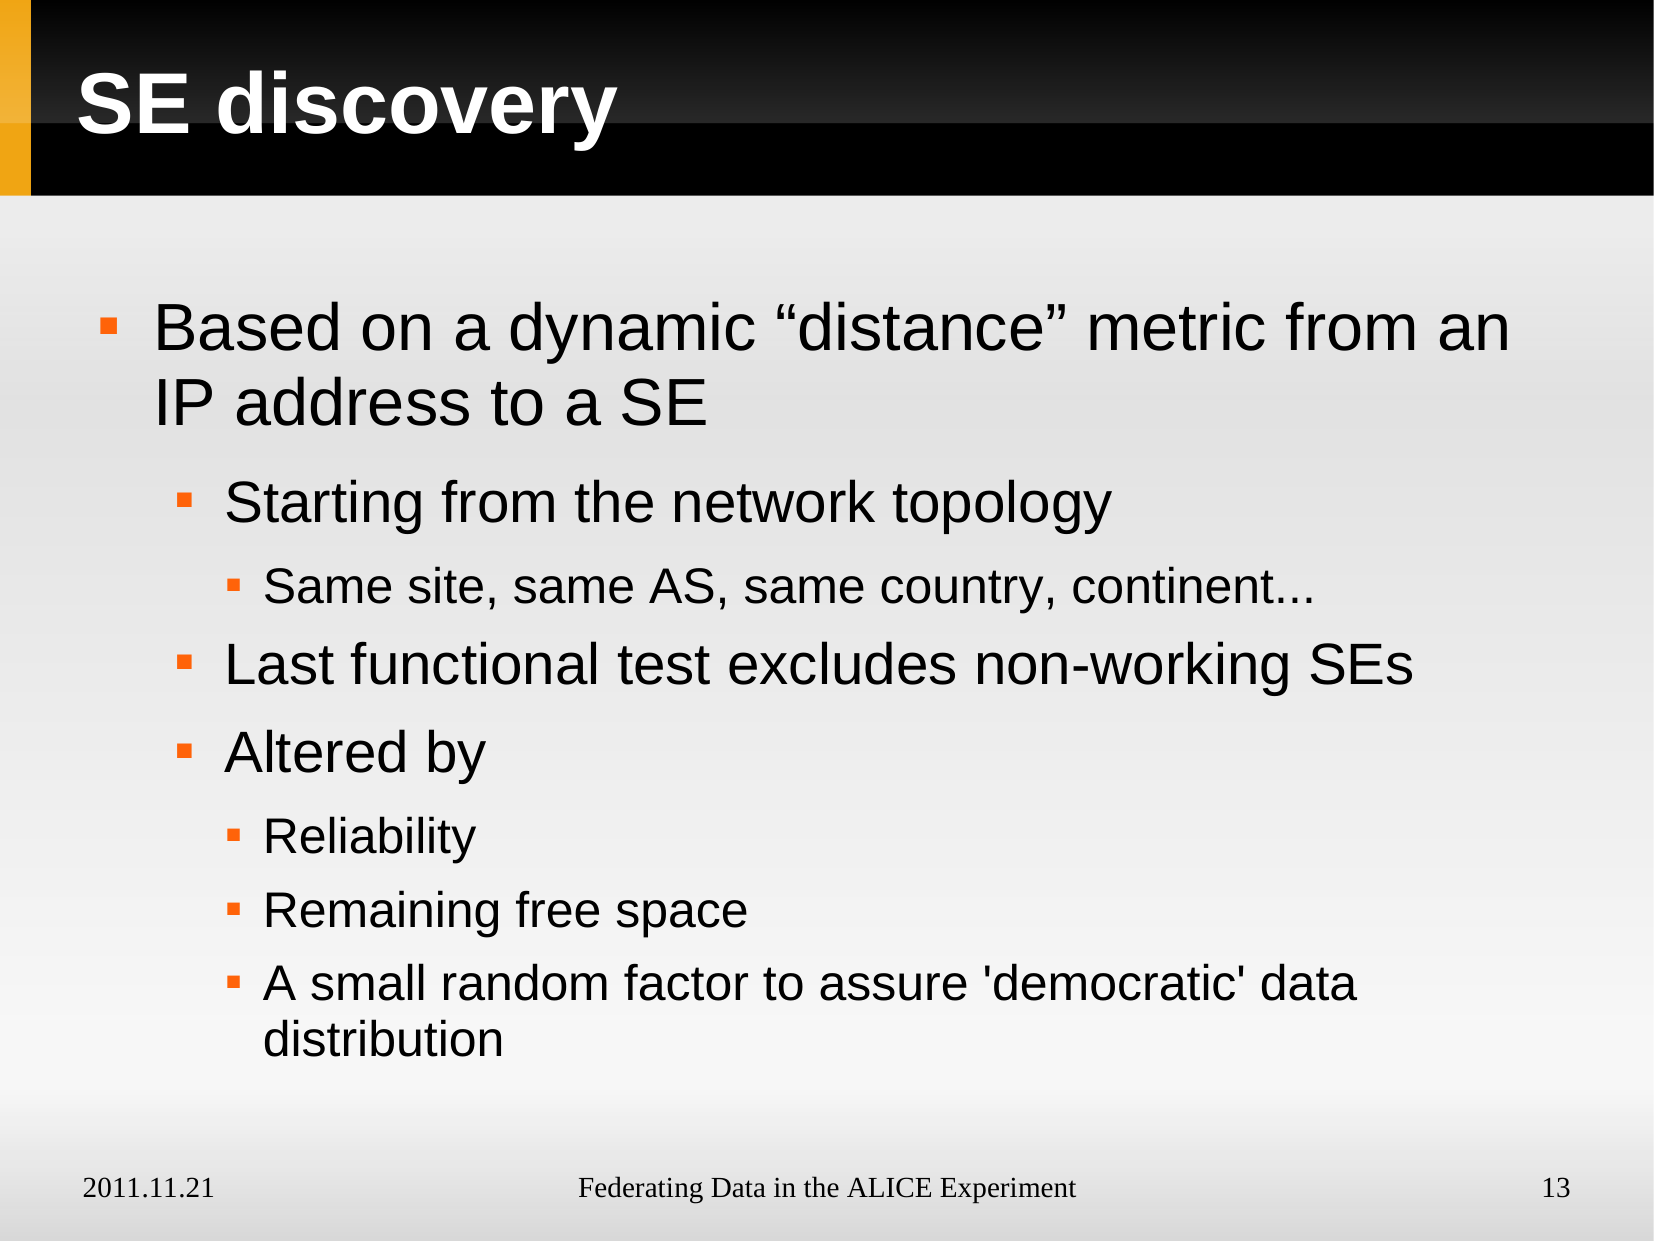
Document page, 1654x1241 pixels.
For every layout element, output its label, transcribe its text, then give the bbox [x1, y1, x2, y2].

title SE discovery [76, 0, 1565, 208]
list Based on a dynamic “distance” metric from an IP address to a SE Starting from the network topology Same site, same AS, same country, continent... Last functional test excludes non-working SEs Altered by Reliability Remaining free space A small random factor to assure 'democratic' data distribution [82, 290, 1571, 1109]
picture [0, 0, 1654, 1241]
